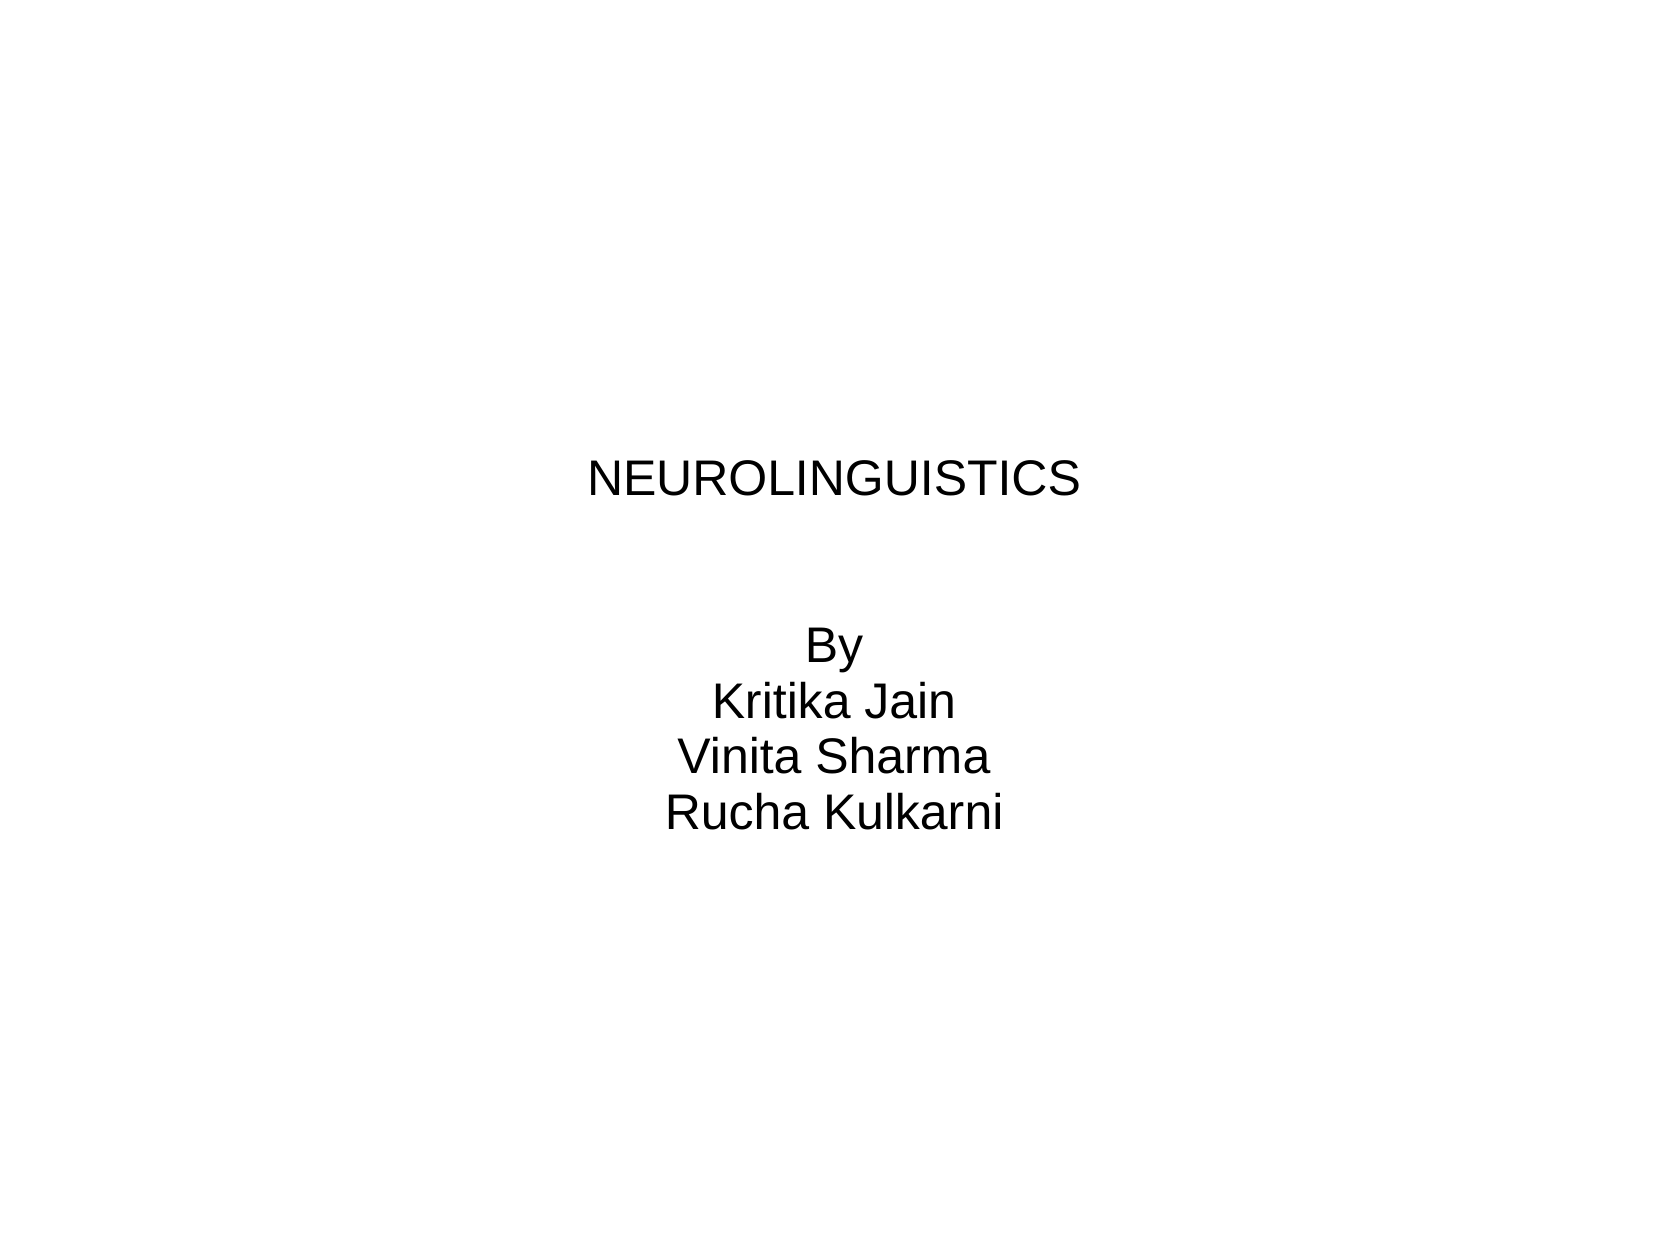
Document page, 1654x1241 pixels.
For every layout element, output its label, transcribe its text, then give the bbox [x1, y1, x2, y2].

subtitle NEUROLINGUISTICS By Kritika Jain Vinita Sharma Rucha Kulkarni [90, 165, 1579, 1126]
